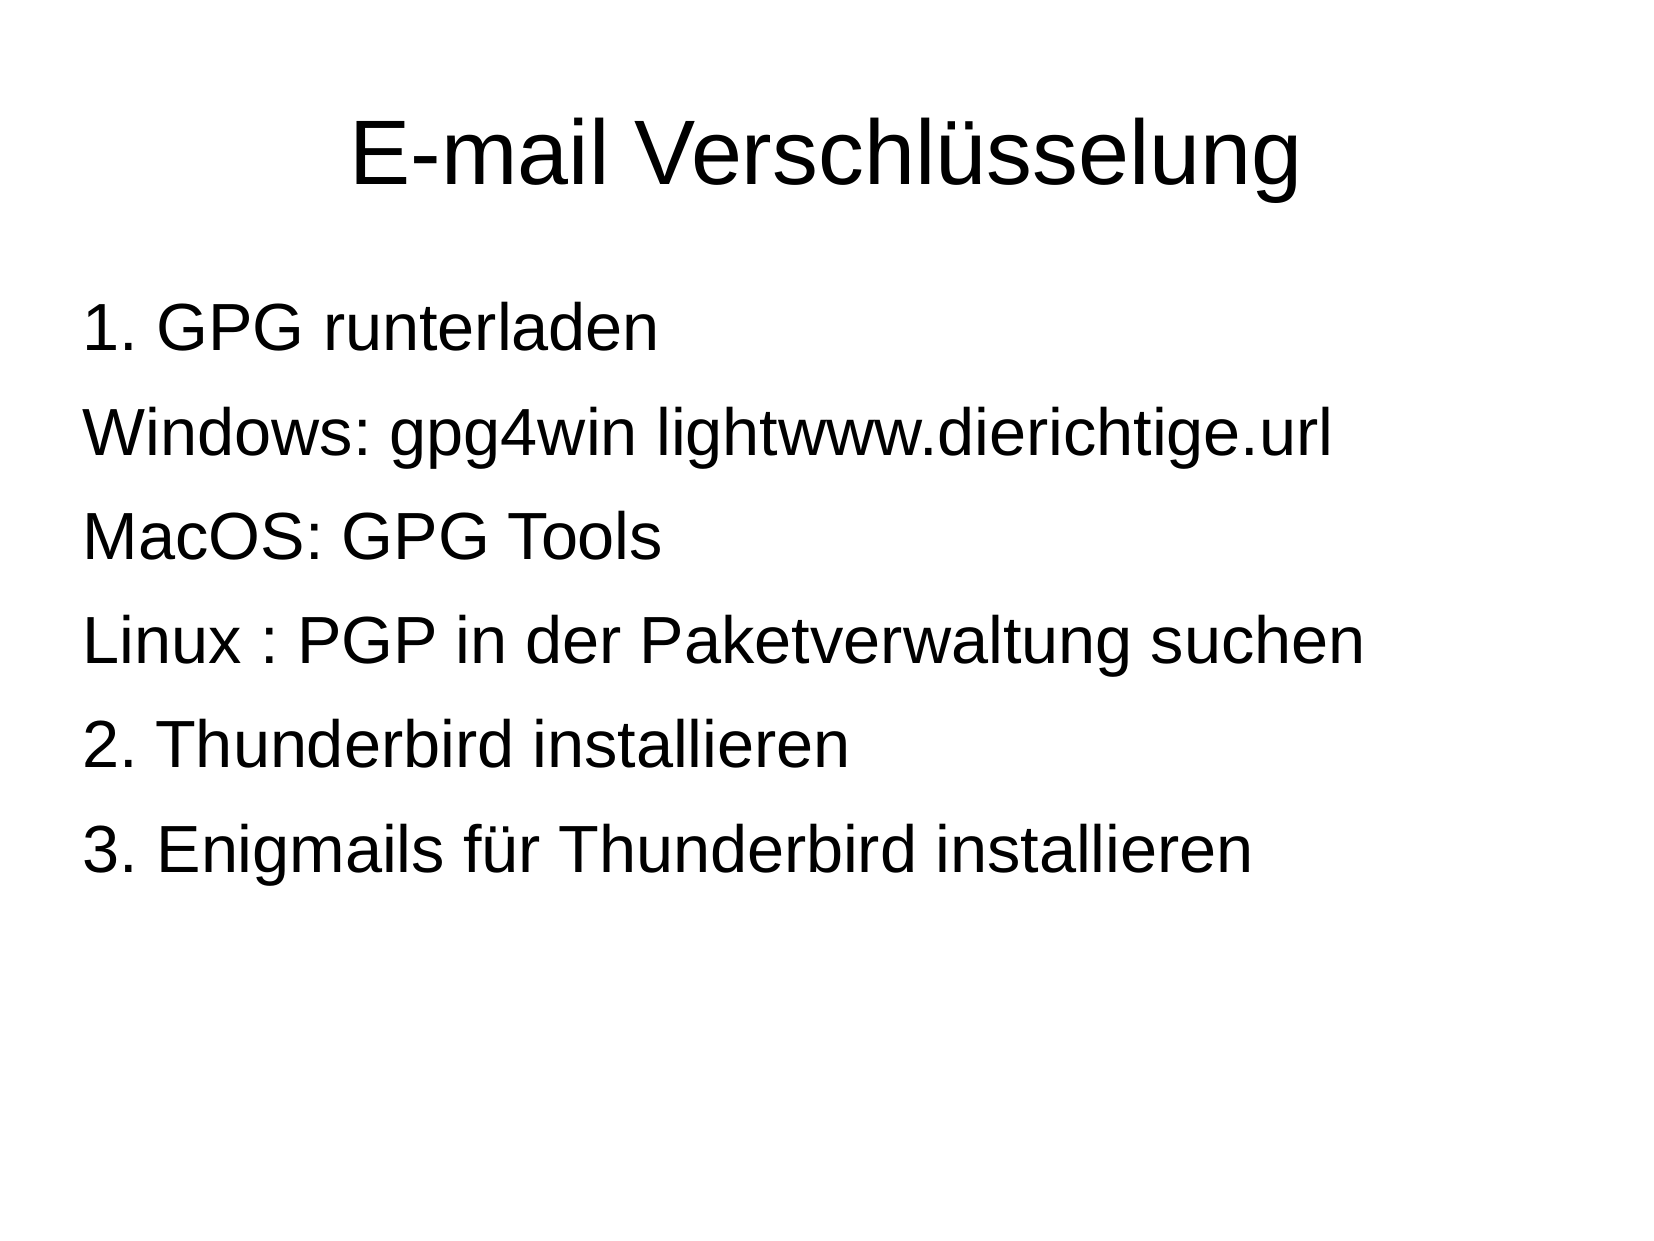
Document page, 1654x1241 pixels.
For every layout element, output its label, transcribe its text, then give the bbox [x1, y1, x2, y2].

title E-mail Verschlüsselung [82, 49, 1571, 257]
list 1. GPG runterladen Windows: gpg4win lightwww.dierichtige.url MacOS: GPG Tools Linux : PGP in der Paketverwaltung suchen 2. Thunderbird installieren 3. Enigmails für Thunderbird installieren [82, 290, 1571, 1010]
